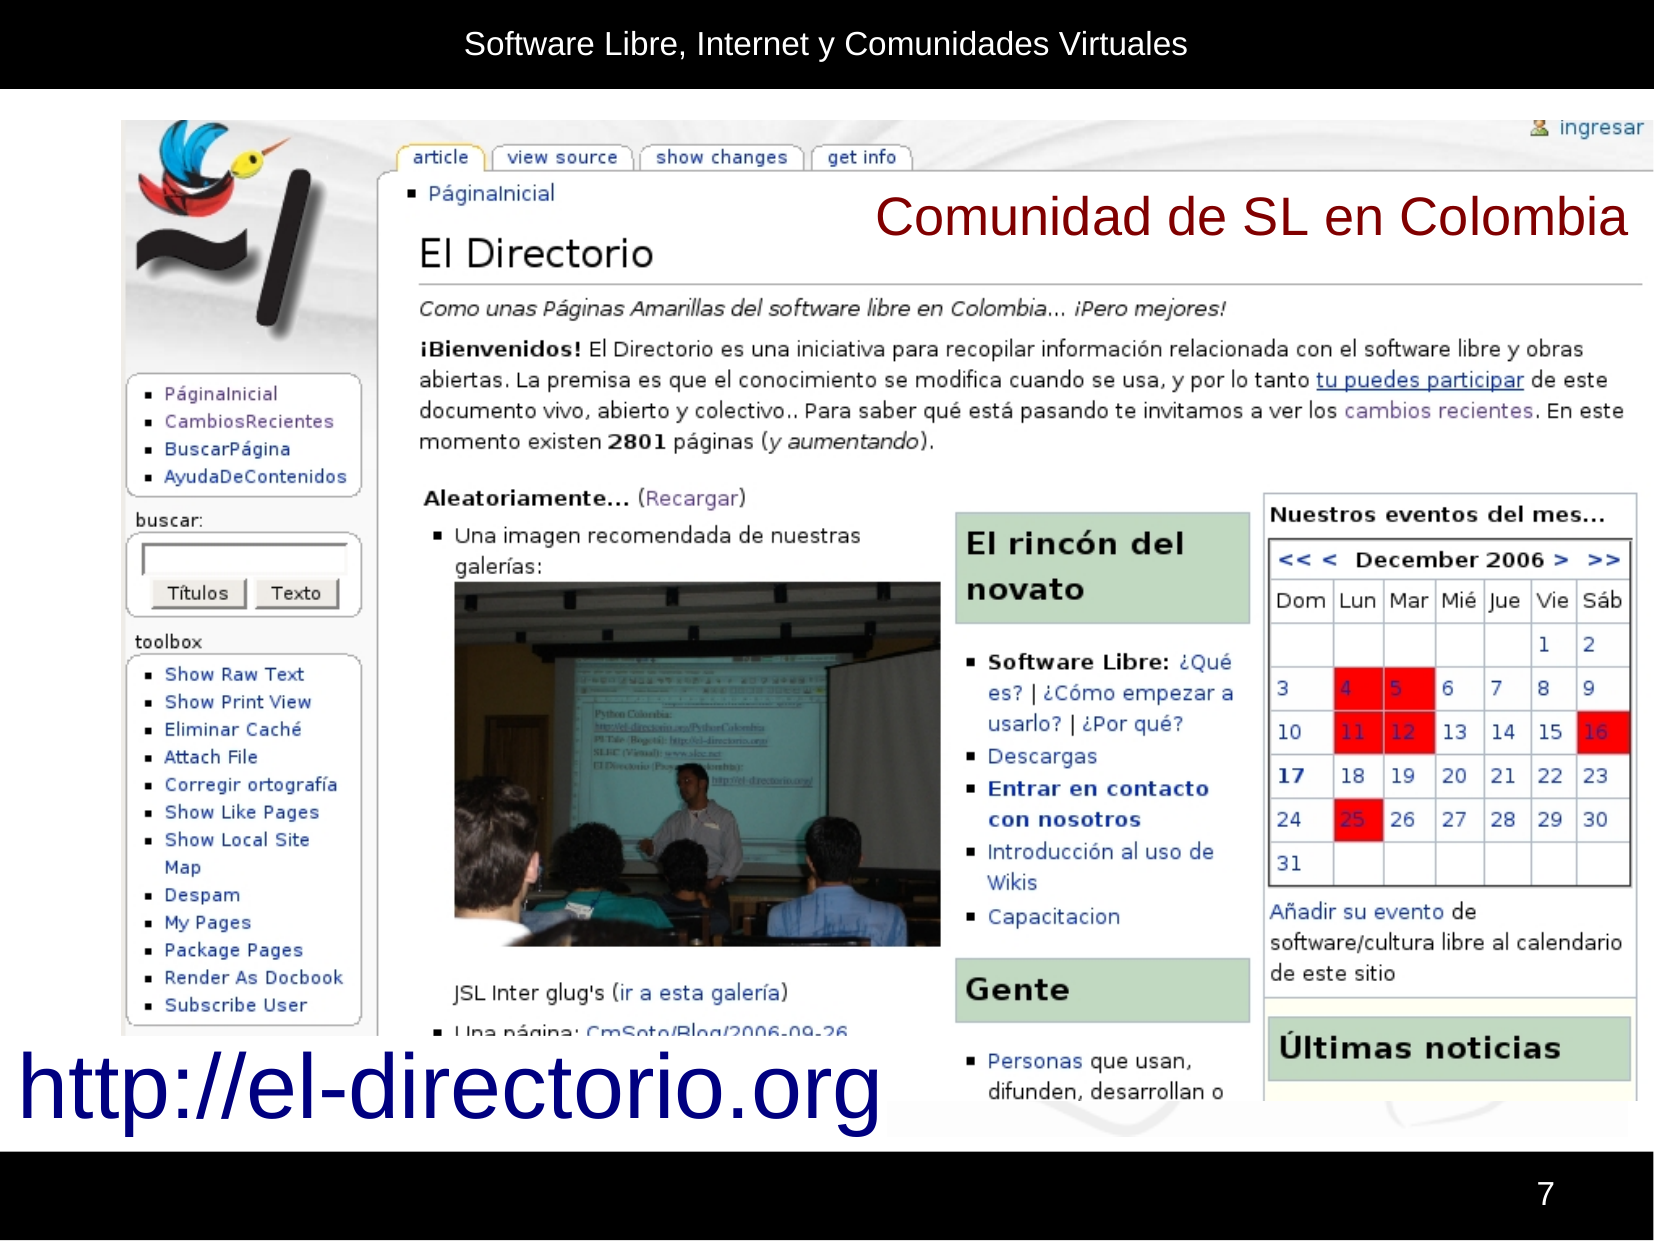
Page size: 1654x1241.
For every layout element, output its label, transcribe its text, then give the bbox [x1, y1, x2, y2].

picture [121, 120, 1654, 1137]
text_box http://el-directorio.org [17, 1035, 885, 1139]
text_box Software Libre, Internet y Comunidades Virtuales [0, 0, 1654, 89]
title Comunidad de SL en Colombia [153, 165, 1630, 269]
